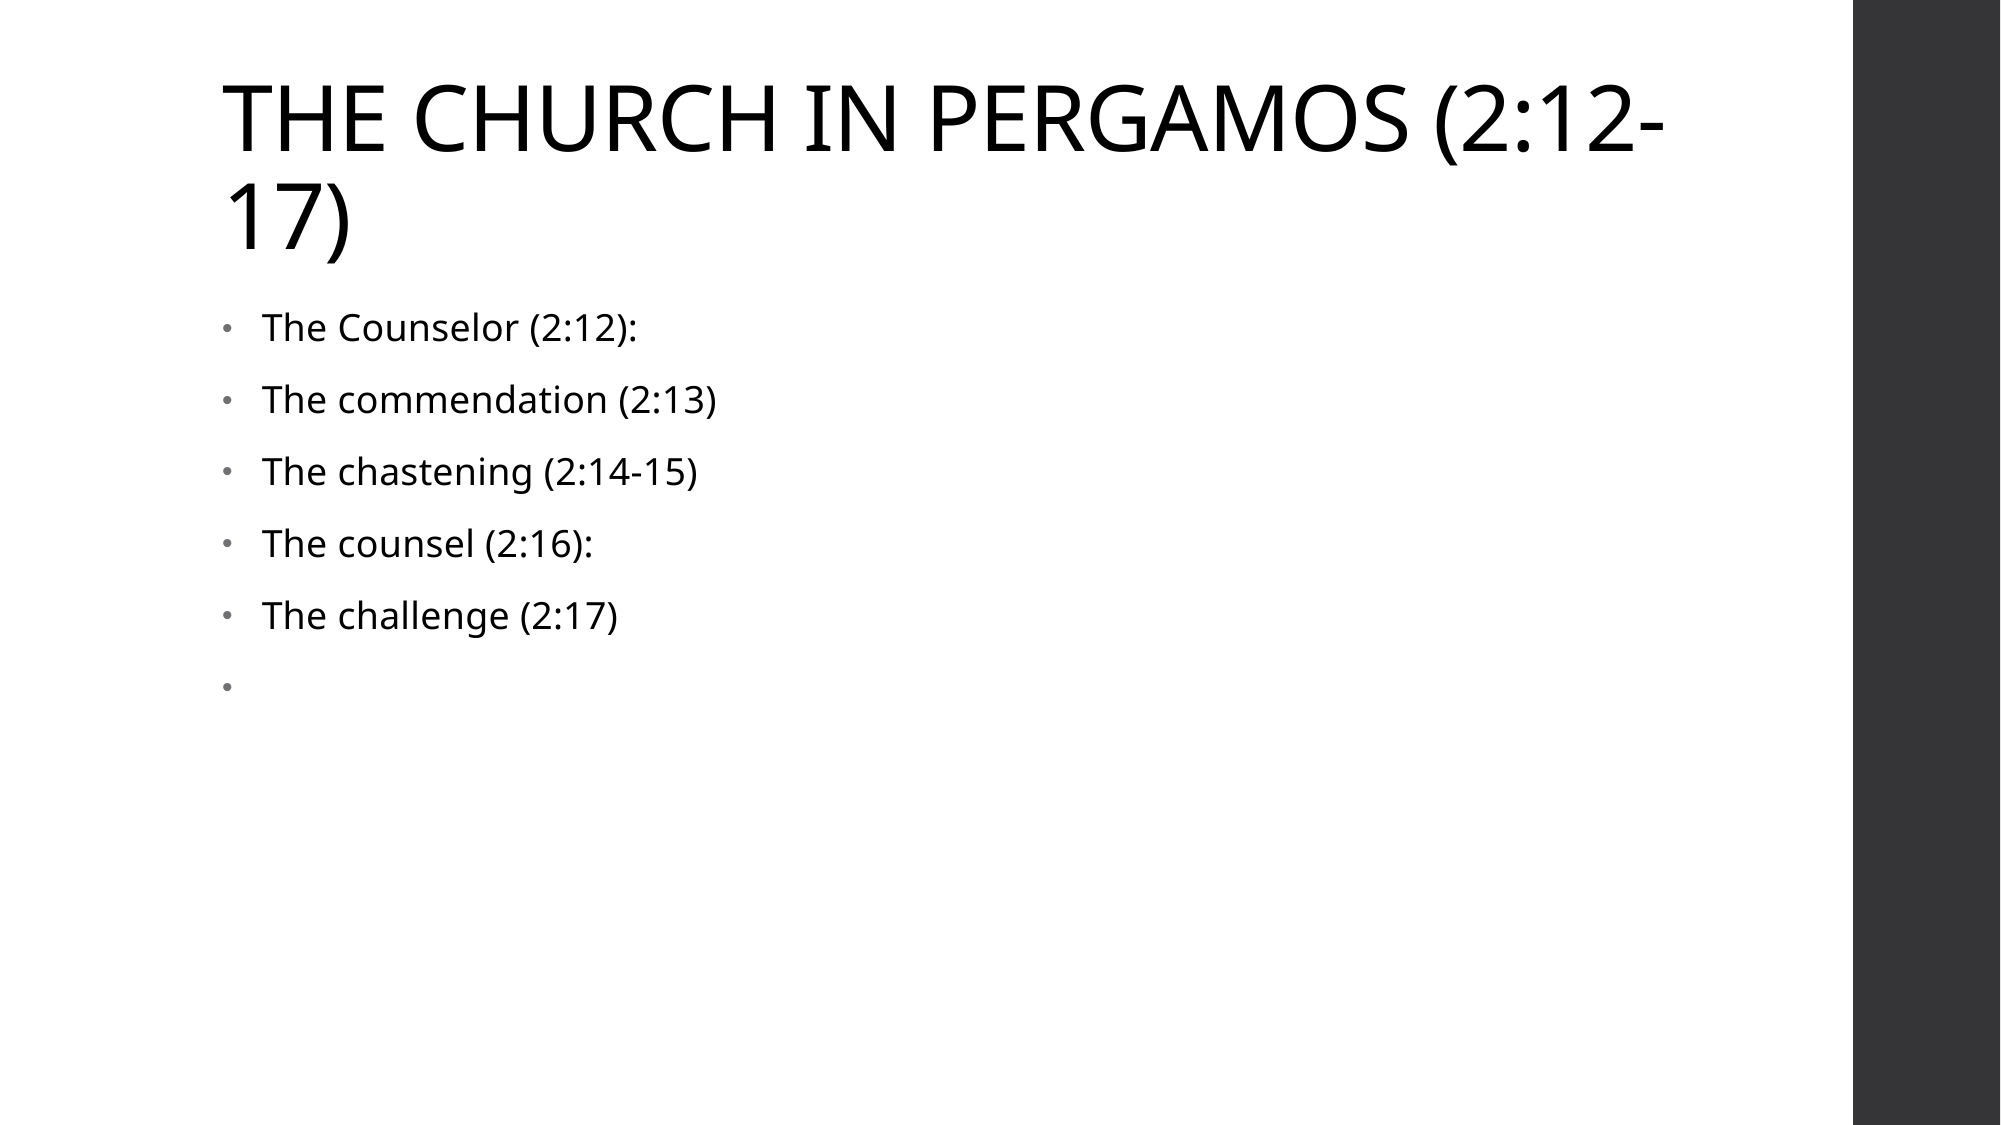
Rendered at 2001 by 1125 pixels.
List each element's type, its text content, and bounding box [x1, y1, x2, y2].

title THE CHURCH IN PERGAMOS (2:12-17) [206, 60, 1797, 278]
list The Counselor (2:12): The commendation (2:13) The chastening (2:14-15) The counsel (2:16): The challenge (2:17) [206, 299, 1617, 1014]
